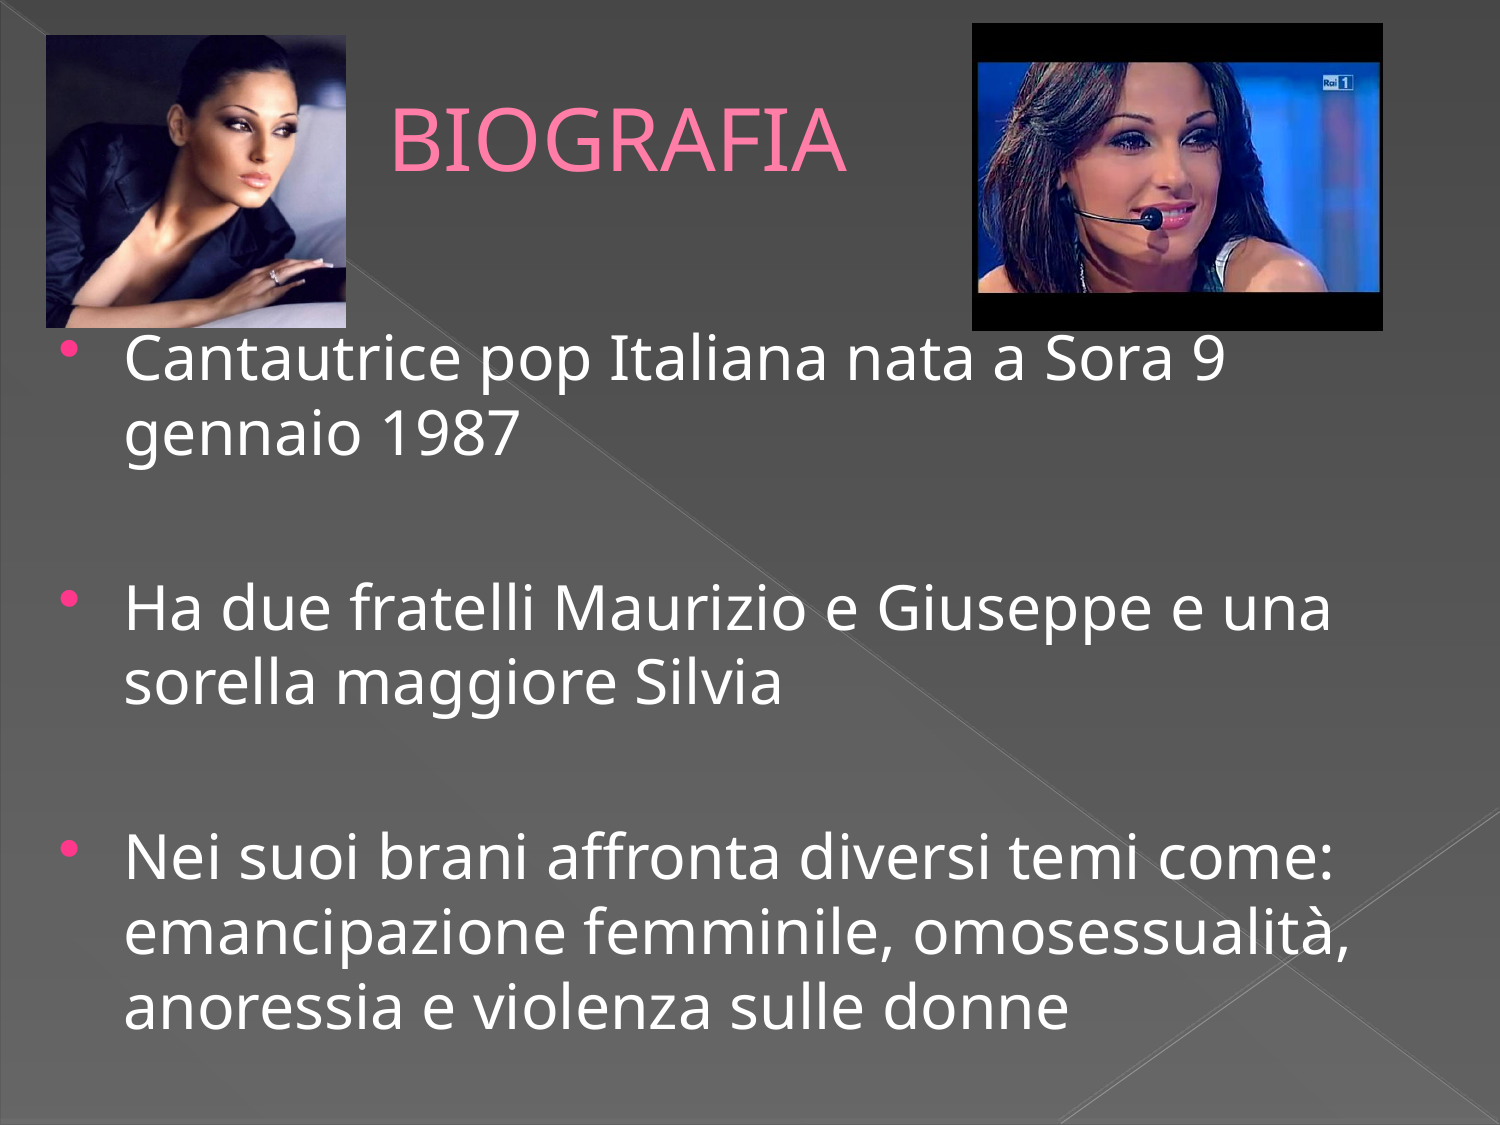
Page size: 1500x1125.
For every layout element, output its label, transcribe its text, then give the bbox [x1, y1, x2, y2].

list Cantautrice pop Italiana nata a Sora 9 gennaio 1987 Ha due fratelli Maurizio e Giuseppe e una sorella maggiore Silvia Nei suoi brani affronta diversi temi come: emancipazione femminile, omosessualità, anoressia e violenza sulle donne [35, 222, 1465, 1079]
title BIOGRAFIA [346, 58, 972, 214]
picture [972, 23, 1383, 331]
picture [46, 35, 346, 329]
